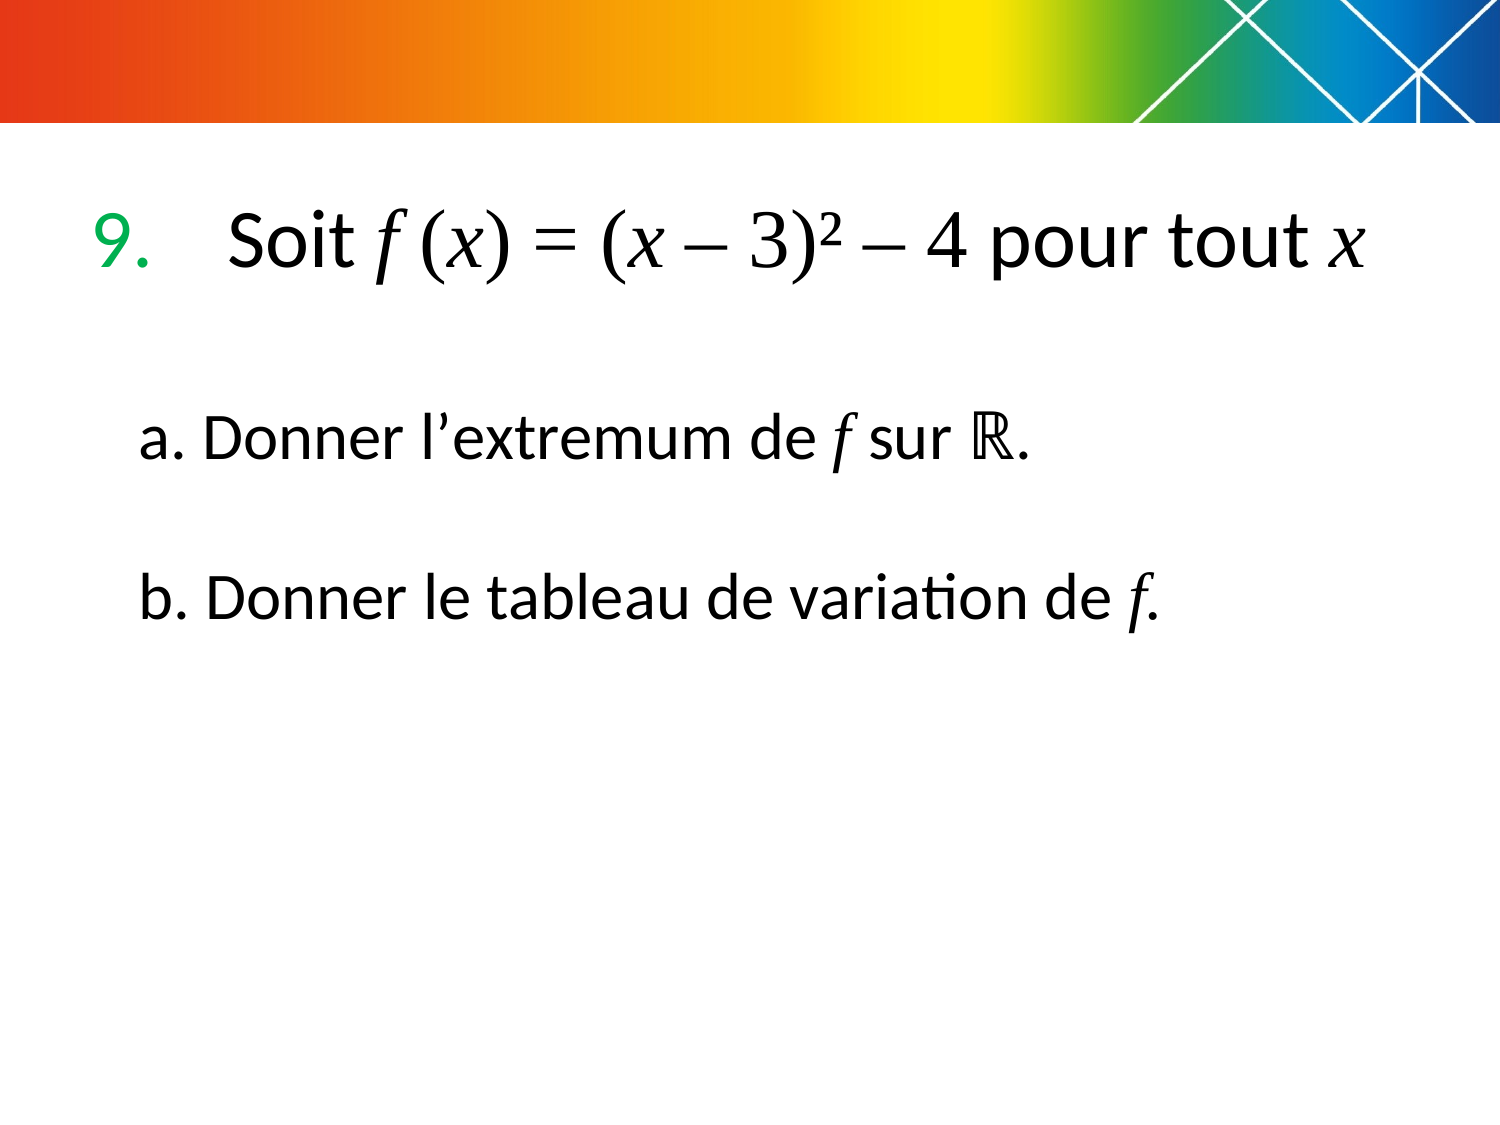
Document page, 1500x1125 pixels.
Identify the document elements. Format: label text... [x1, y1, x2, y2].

picture [1340, 0, 1500, 123]
text_box a. Donner l’extremum de f sur ℝ. b. Donner le tableau de variation de f. [123, 385, 1377, 801]
picture [0, 0, 1359, 123]
title Soit f (x) = (x – 3)² – 4 pour tout x [75, 163, 1426, 305]
